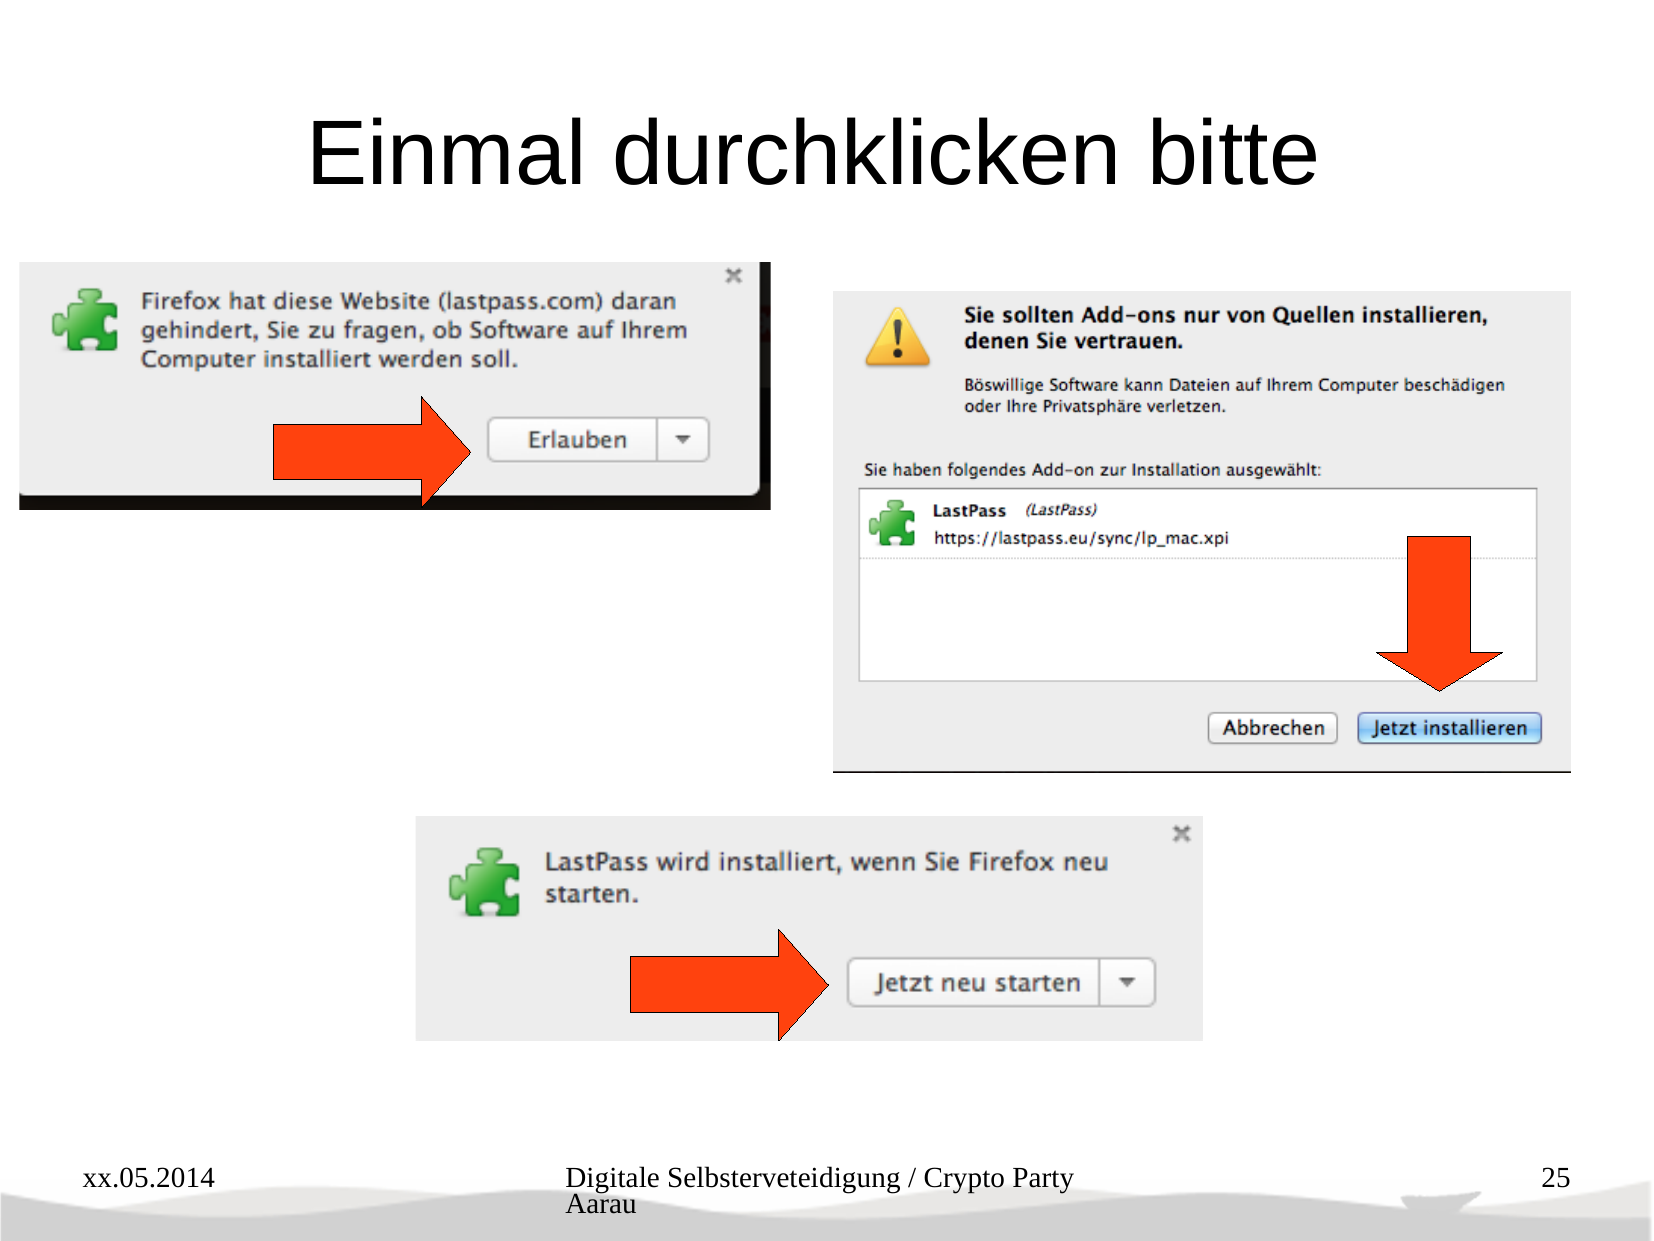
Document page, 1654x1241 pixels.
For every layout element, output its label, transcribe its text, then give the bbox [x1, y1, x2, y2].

text_box [1376, 536, 1503, 692]
title Einmal durchklicken bitte [82, 49, 1571, 257]
picture [823, 1179, 829, 1186]
picture [0, 1179, 1654, 1241]
text_box [273, 396, 471, 508]
picture [994, 1179, 1001, 1186]
picture [708, 1179, 715, 1186]
picture [972, 1179, 978, 1186]
picture [19, 262, 771, 510]
picture [860, 1179, 866, 1186]
picture [174, 1179, 181, 1186]
picture [833, 291, 1571, 773]
picture [123, 1179, 130, 1186]
picture [415, 816, 1203, 1041]
picture [571, 1179, 582, 1186]
text_box [630, 929, 829, 1041]
